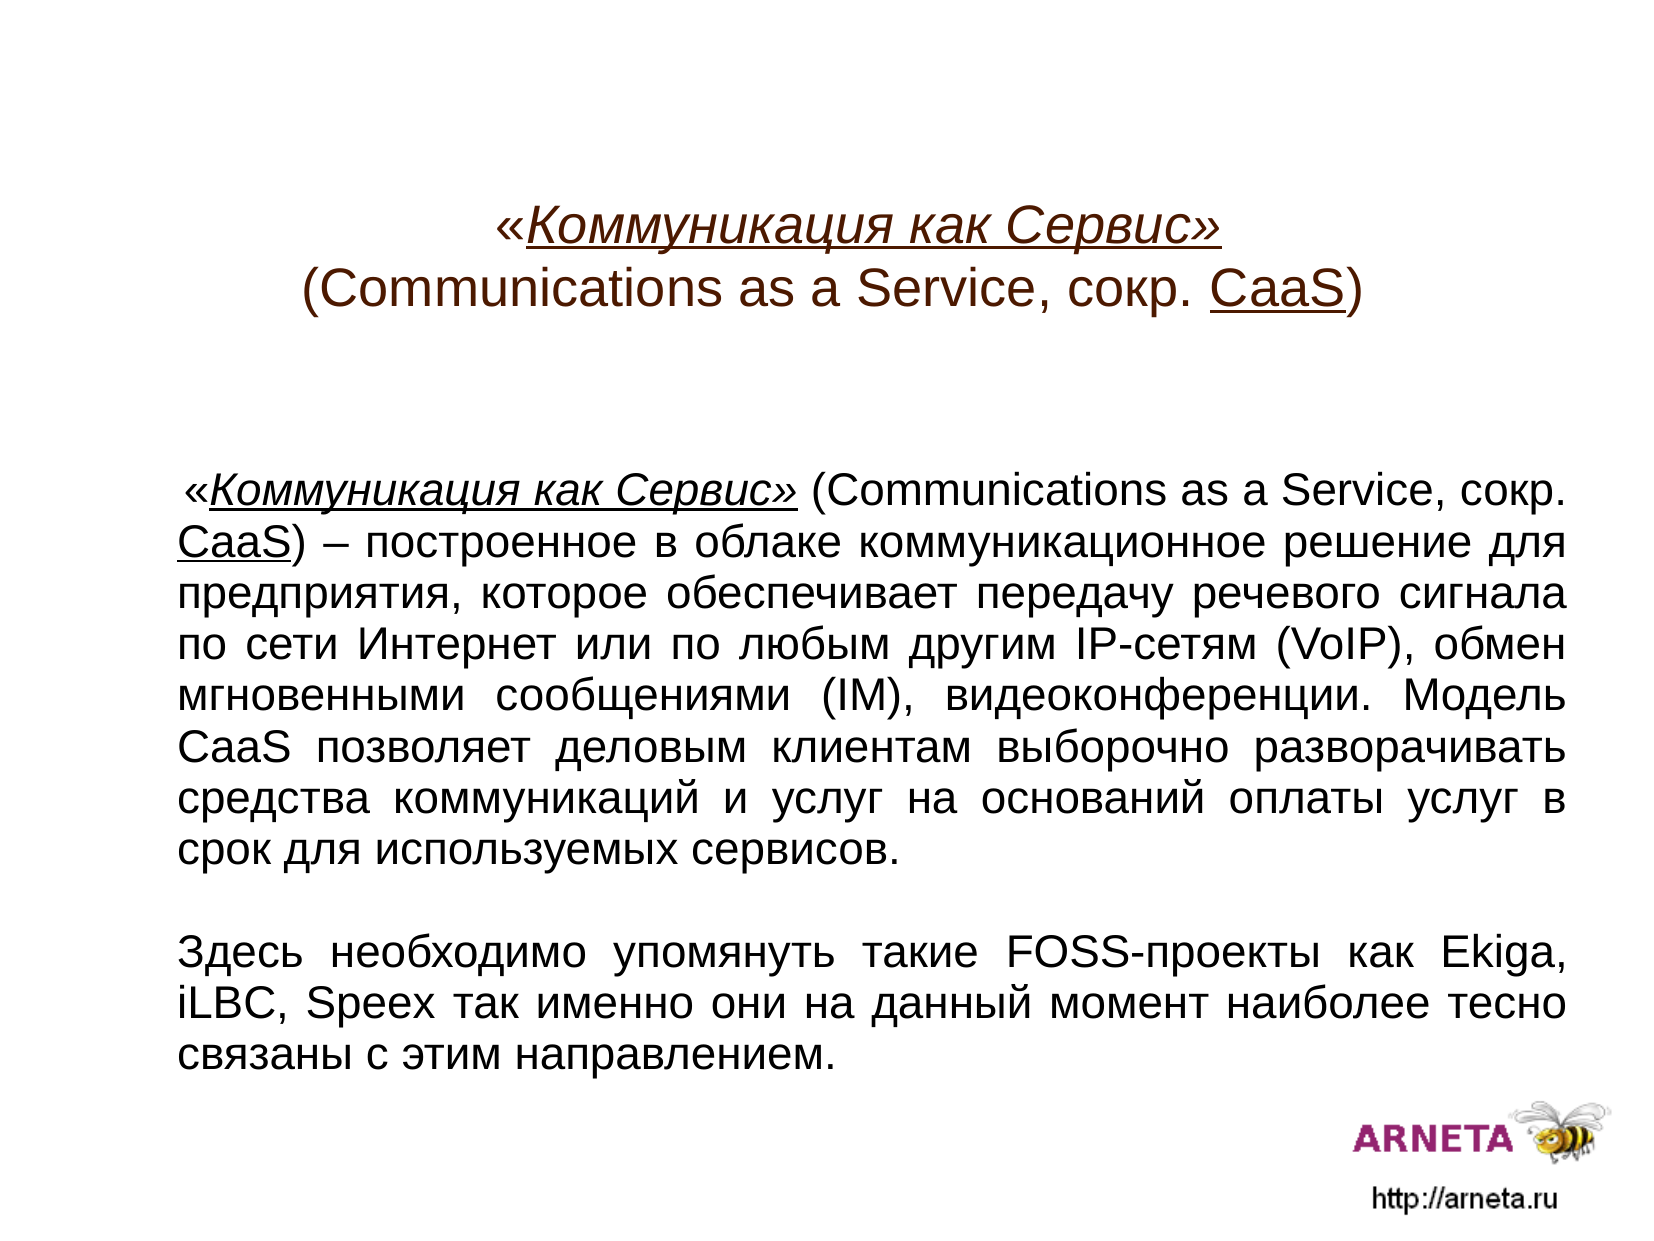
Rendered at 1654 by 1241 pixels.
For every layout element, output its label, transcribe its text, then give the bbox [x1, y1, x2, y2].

title «Коммуникация как Сервис» (Communications as a Service, сокр. CaaS) [88, 147, 1577, 355]
subtitle «Коммуникация как Сервис» (Communications as a Service, сокр. CaaS) – построенное в облаке коммуникационное решение для предприятия, которое обеспечивает передачу речевого сигнала по сети Интернет или по любым другим IP-сетям (VoIP), обмен мгновенными сообщениями (IM), видеоконференции. Модель CaaS позволяет деловым клиентам выборочно разворачивать средства коммуникаций и услуг на оснований оплаты услуг в срок для используемых сервисов. Здесь необходимо упомянуть такие FOSS-проекты как Ekiga, iLBC, Speex так именно они на данный момент наиболее тесно связаны с этим направлением. [177, 362, 1568, 1182]
picture [1328, 1092, 1640, 1223]
